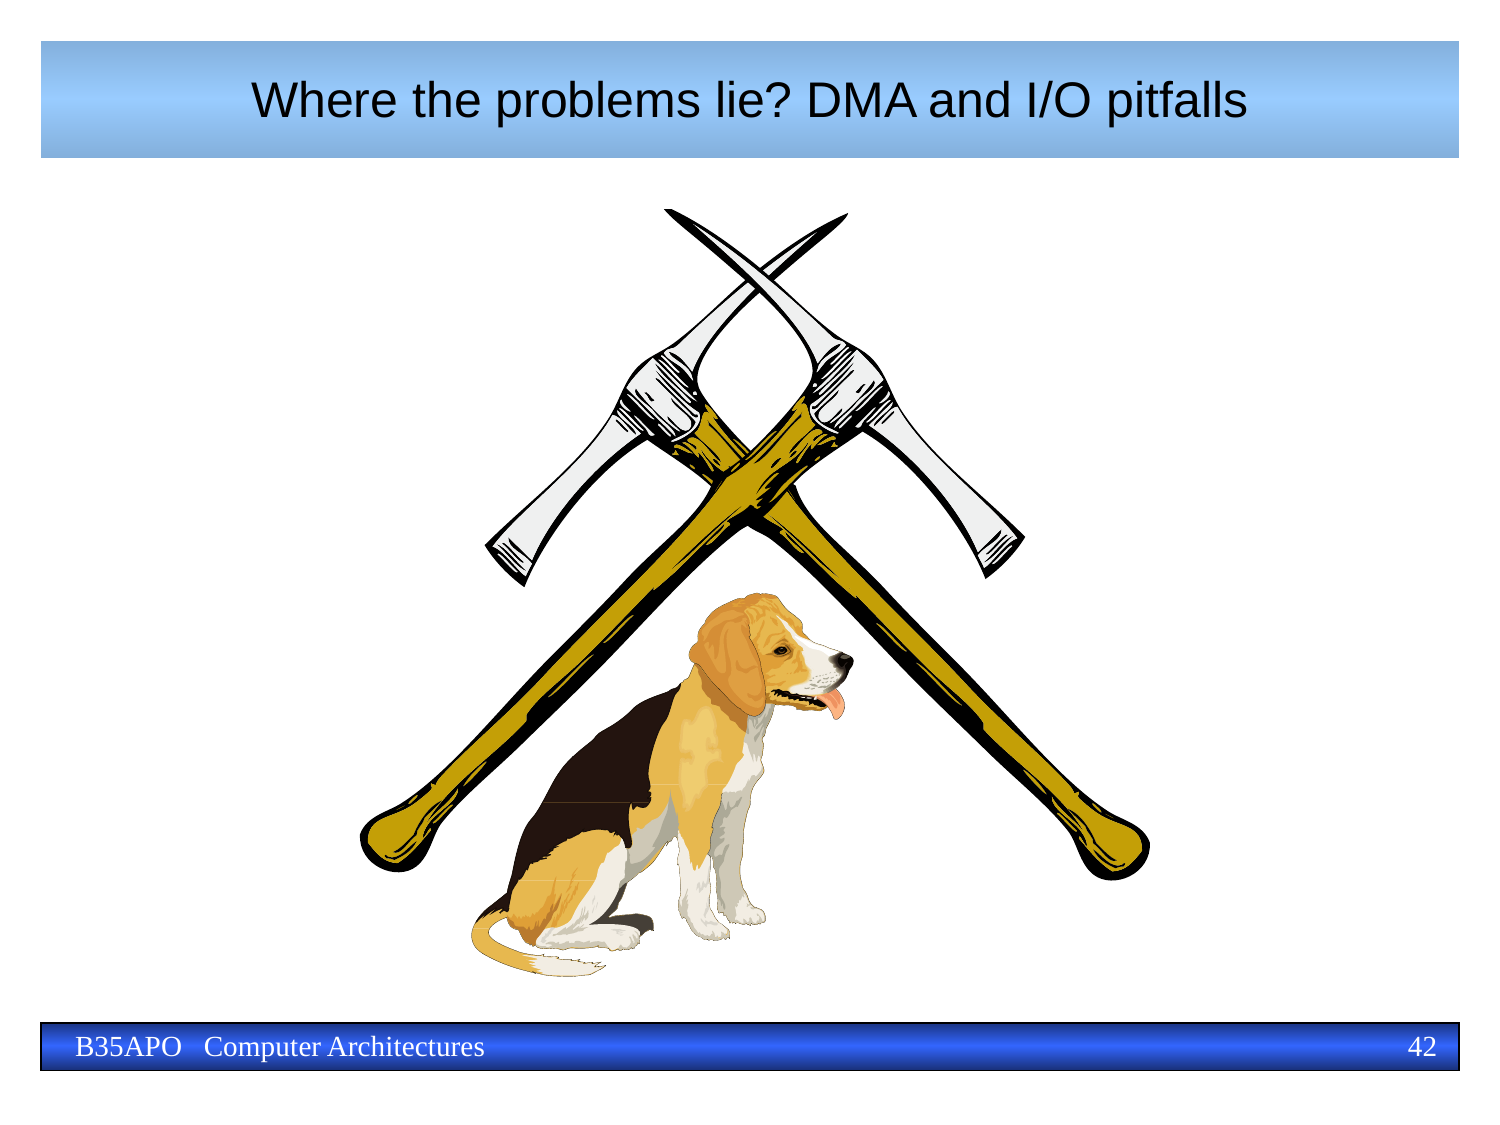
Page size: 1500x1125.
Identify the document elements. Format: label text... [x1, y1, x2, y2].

title Where the problems lie? DMA and I/O pitfalls [41, 41, 1459, 158]
chart [355, 209, 1214, 1051]
